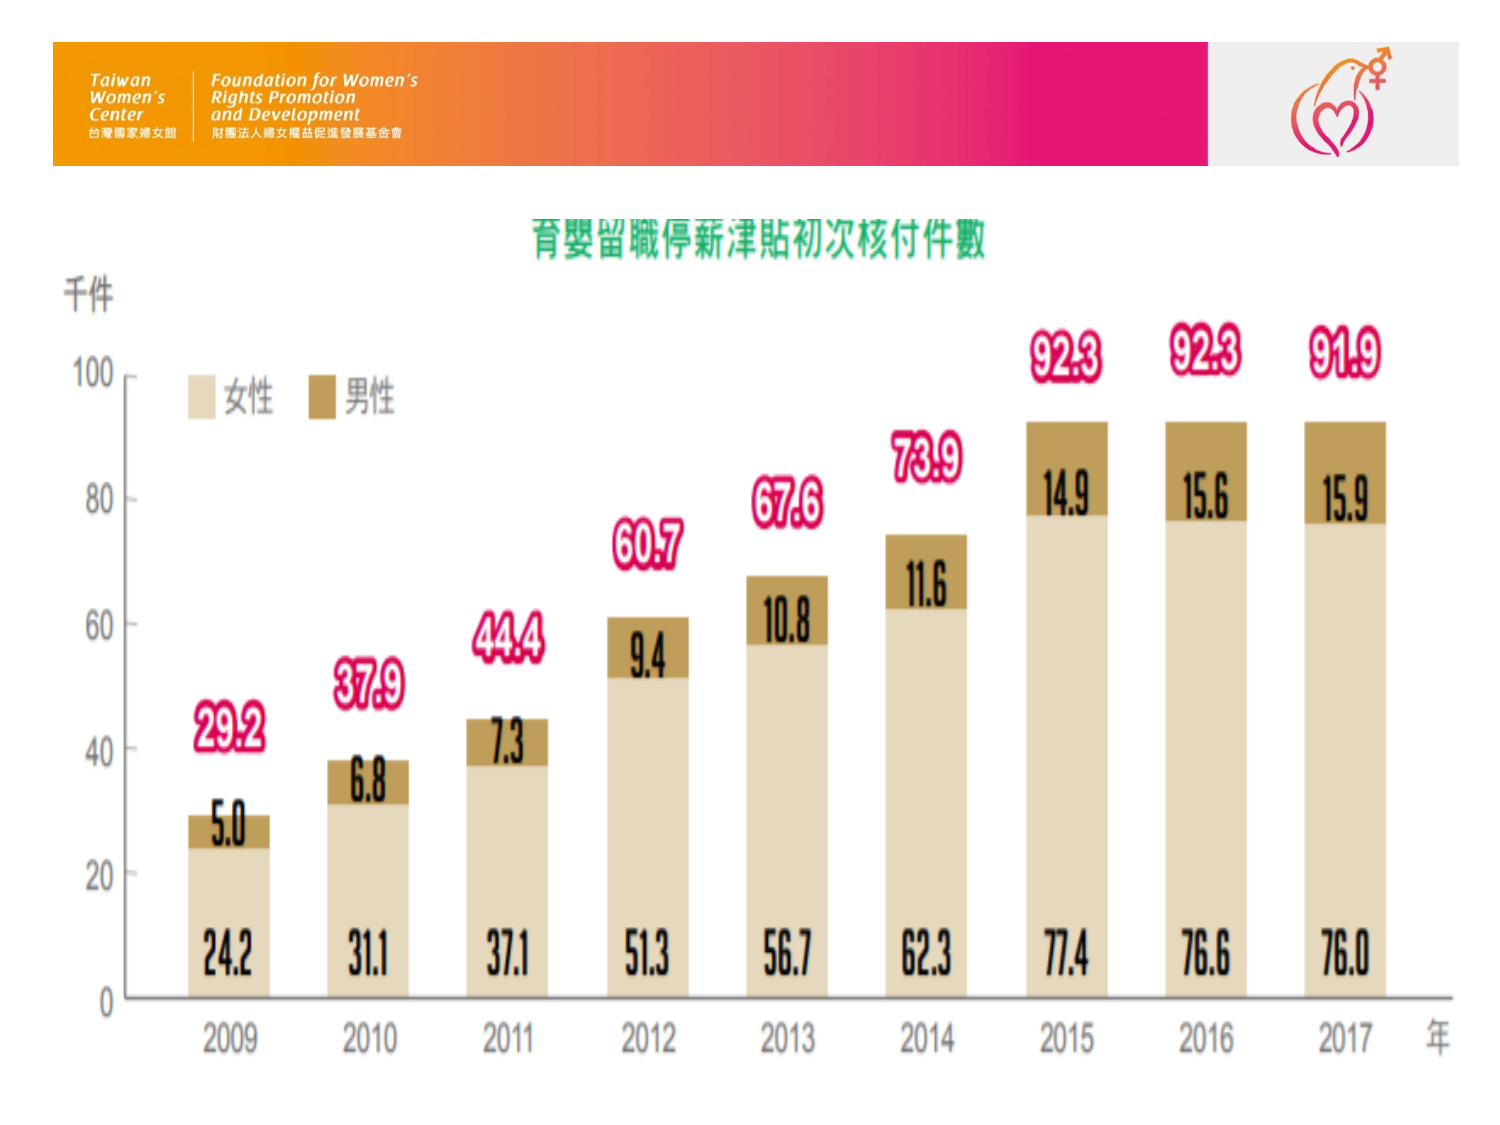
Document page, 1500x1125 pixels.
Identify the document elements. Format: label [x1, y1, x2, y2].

picture [41, 220, 1471, 1083]
